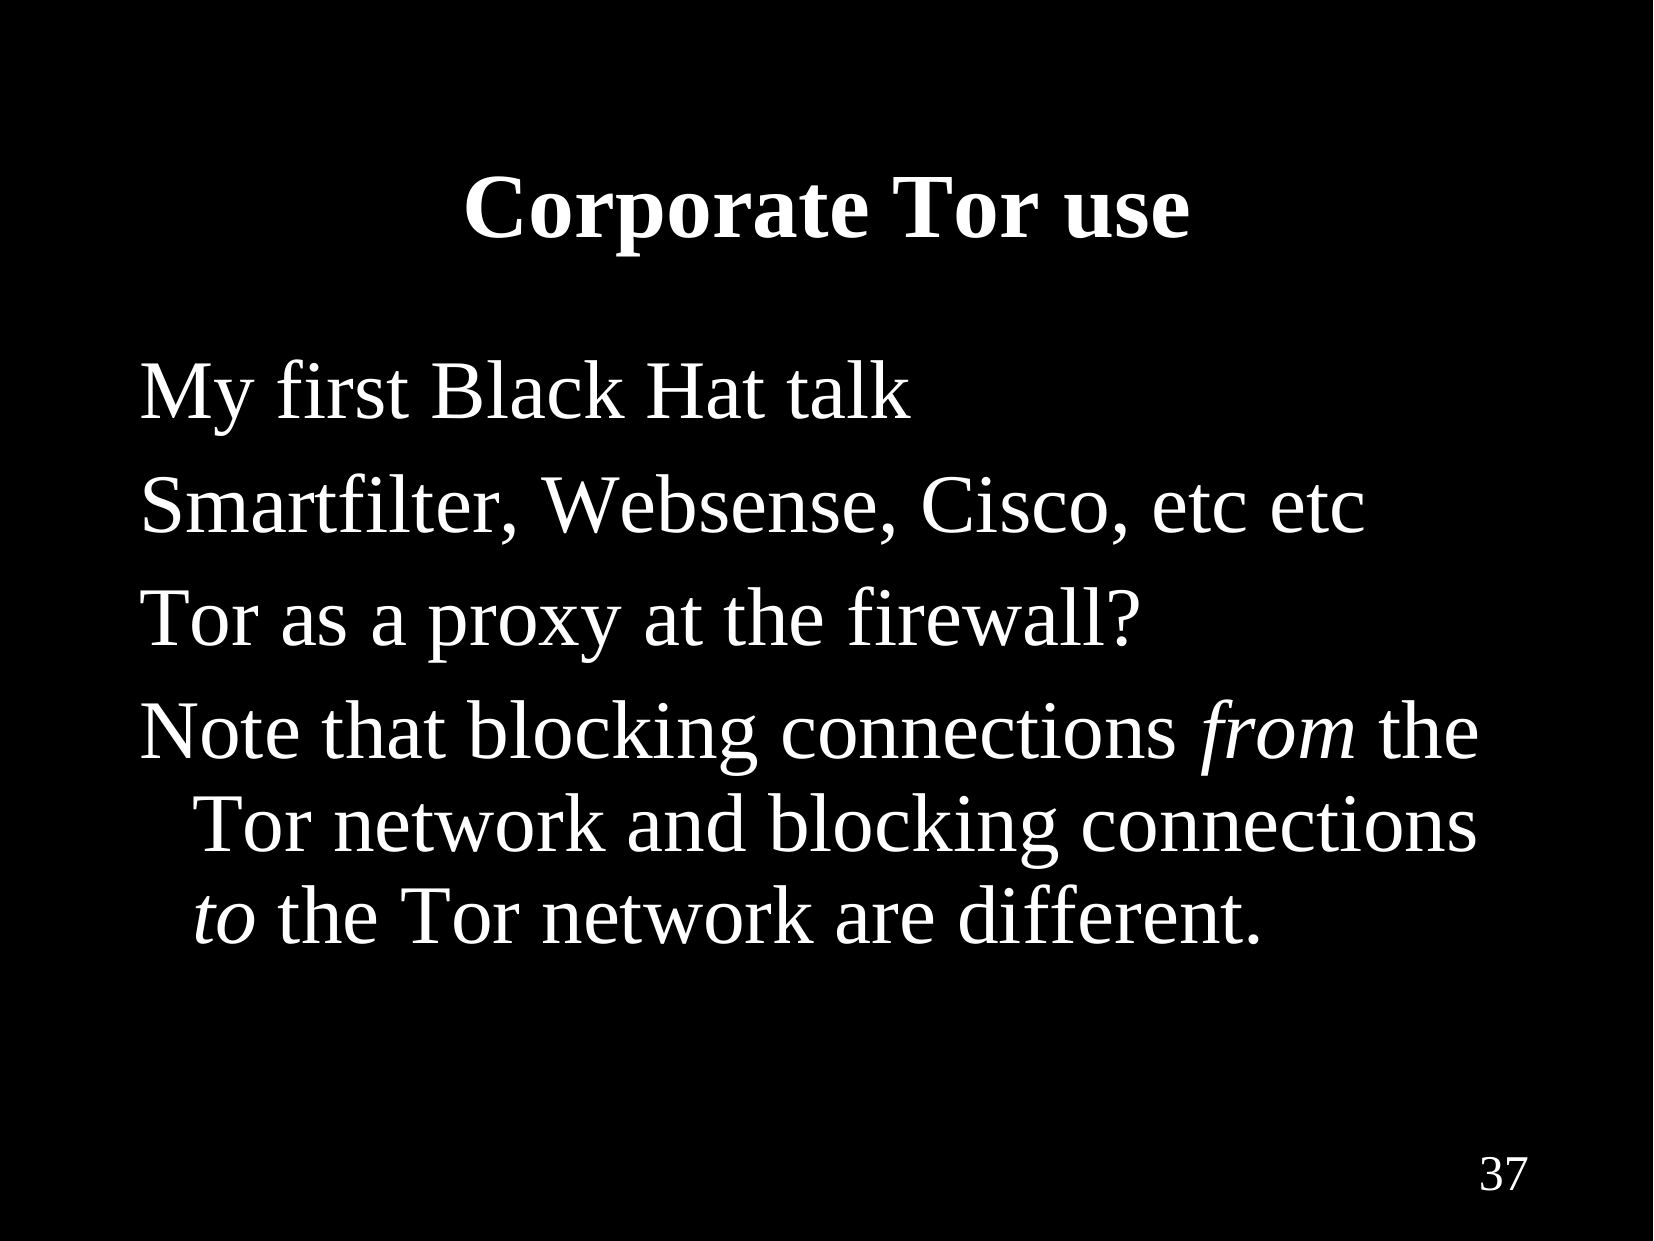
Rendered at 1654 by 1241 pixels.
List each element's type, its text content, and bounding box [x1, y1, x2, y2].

list My first Black Hat talk Smartfilter, Websense, Cisco, etc etc Tor as a proxy at the firewall? Note that blocking connections from the Tor network and blocking connections to the Tor network are different. [121, 344, 1534, 1127]
title Corporate Tor use [121, 102, 1534, 311]
